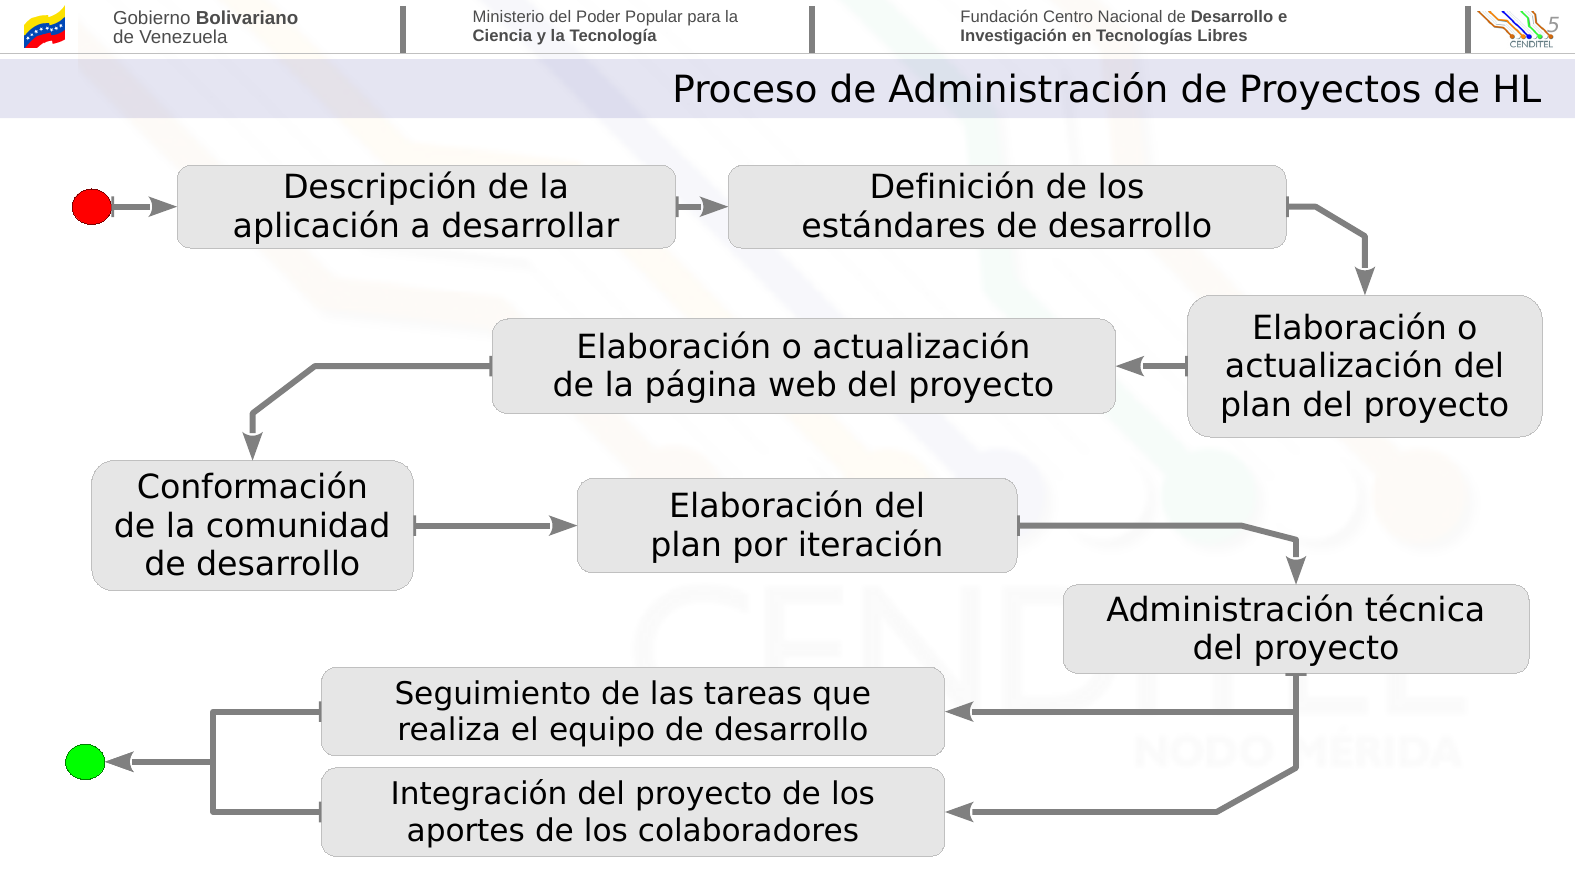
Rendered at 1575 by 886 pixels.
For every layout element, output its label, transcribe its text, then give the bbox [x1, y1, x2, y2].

text_box Elaboración o actualización del plan del proyecto [1187, 295, 1543, 438]
picture [19, 0, 71, 53]
text_box Descripción de la aplicación a desarrollar [177, 165, 676, 249]
text_box Seguimiento de las tareas que realiza el equipo de desarrollo [321, 667, 945, 756]
text_box [0, 59, 1575, 119]
text_box Conformación de la comunidad de desarrollo [91, 460, 414, 591]
text_box Integración del proyecto de los aportes de los colaboradores [321, 767, 945, 857]
text_box Elaboración del plan por iteración [577, 478, 1018, 573]
text_box Administración técnica del proyecto [1063, 584, 1530, 674]
picture [78, 119, 1496, 886]
title Proceso de Administración de Proyectos de HL [367, 60, 1543, 119]
text_box [65, 744, 105, 780]
text_box [72, 188, 111, 225]
text_box Elaboración o actualización de la página web del proyecto [492, 318, 1116, 414]
picture [78, 0, 1556, 53]
picture [78, 54, 1496, 59]
text_box Definición de los estándares de desarrollo [728, 165, 1287, 249]
